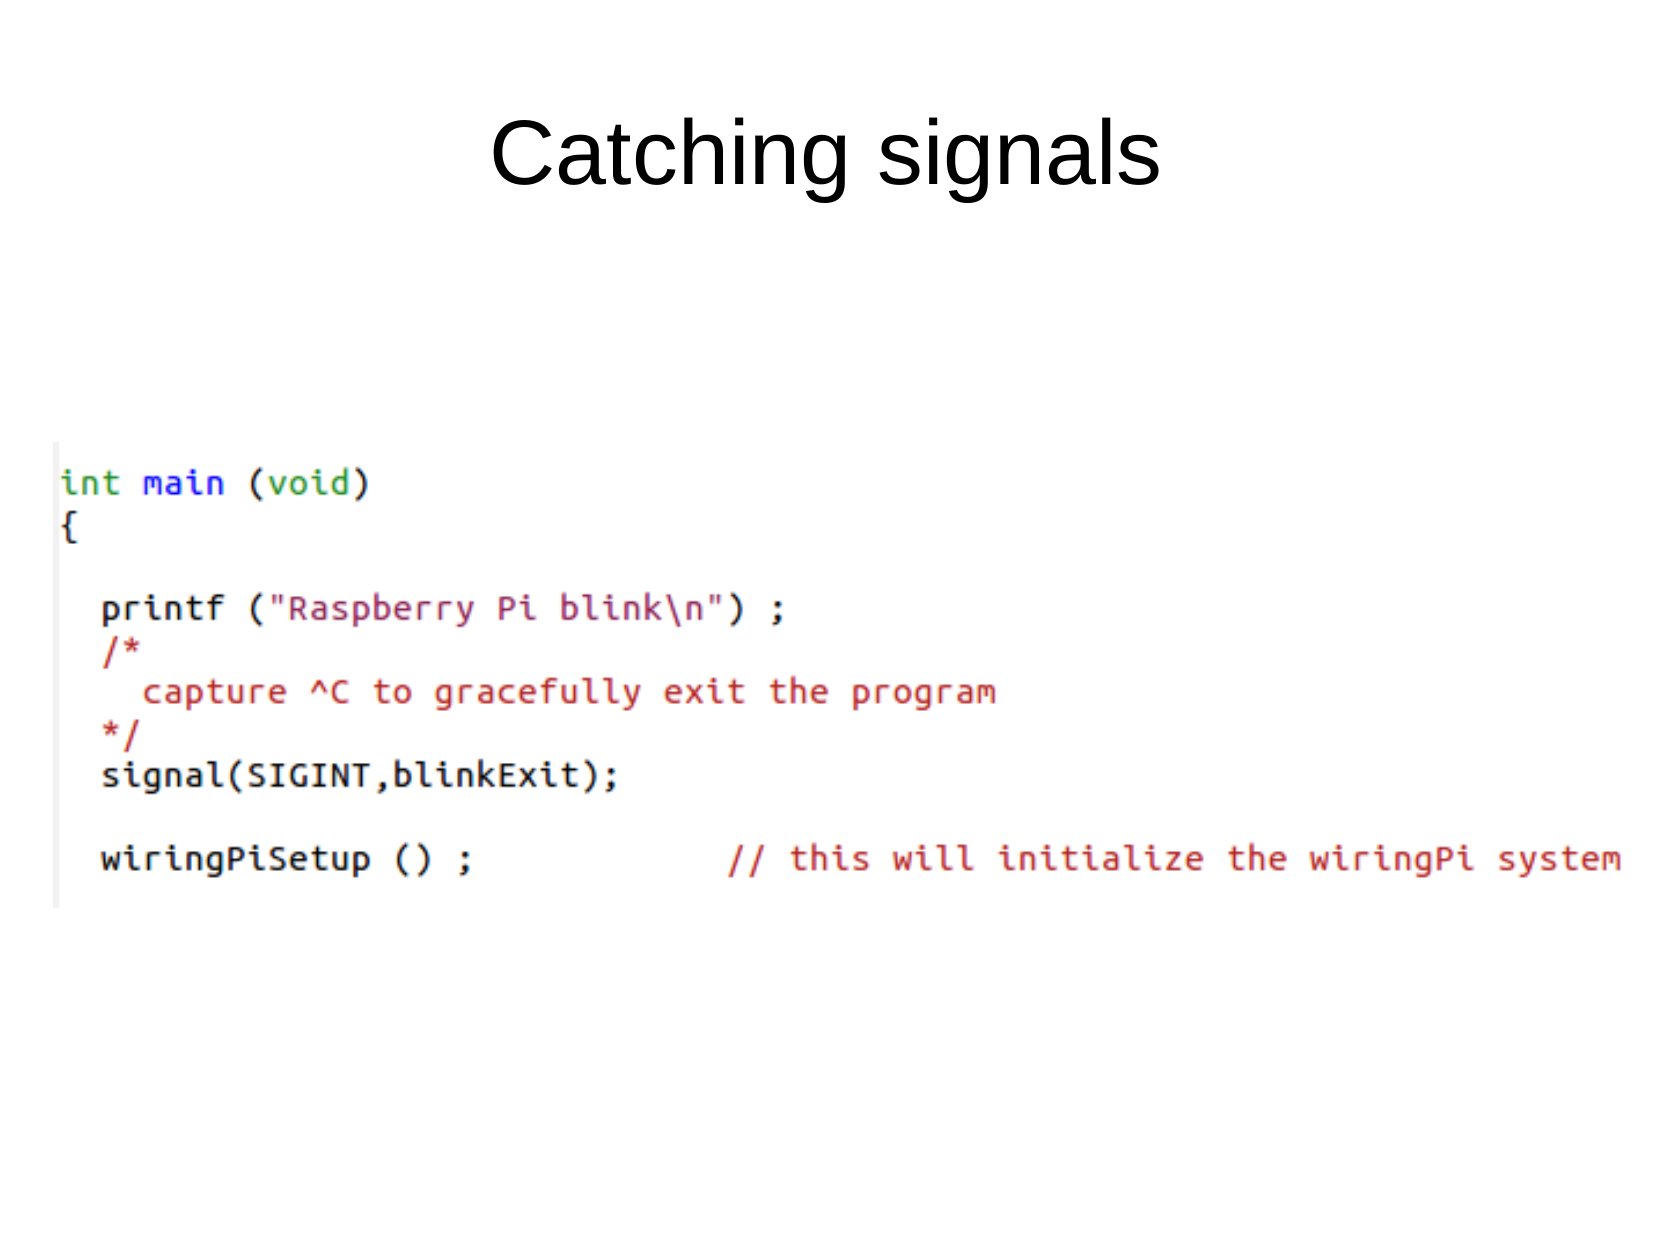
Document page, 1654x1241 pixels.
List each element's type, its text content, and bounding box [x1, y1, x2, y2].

title Catching signals [82, 49, 1571, 257]
picture [53, 442, 1654, 908]
